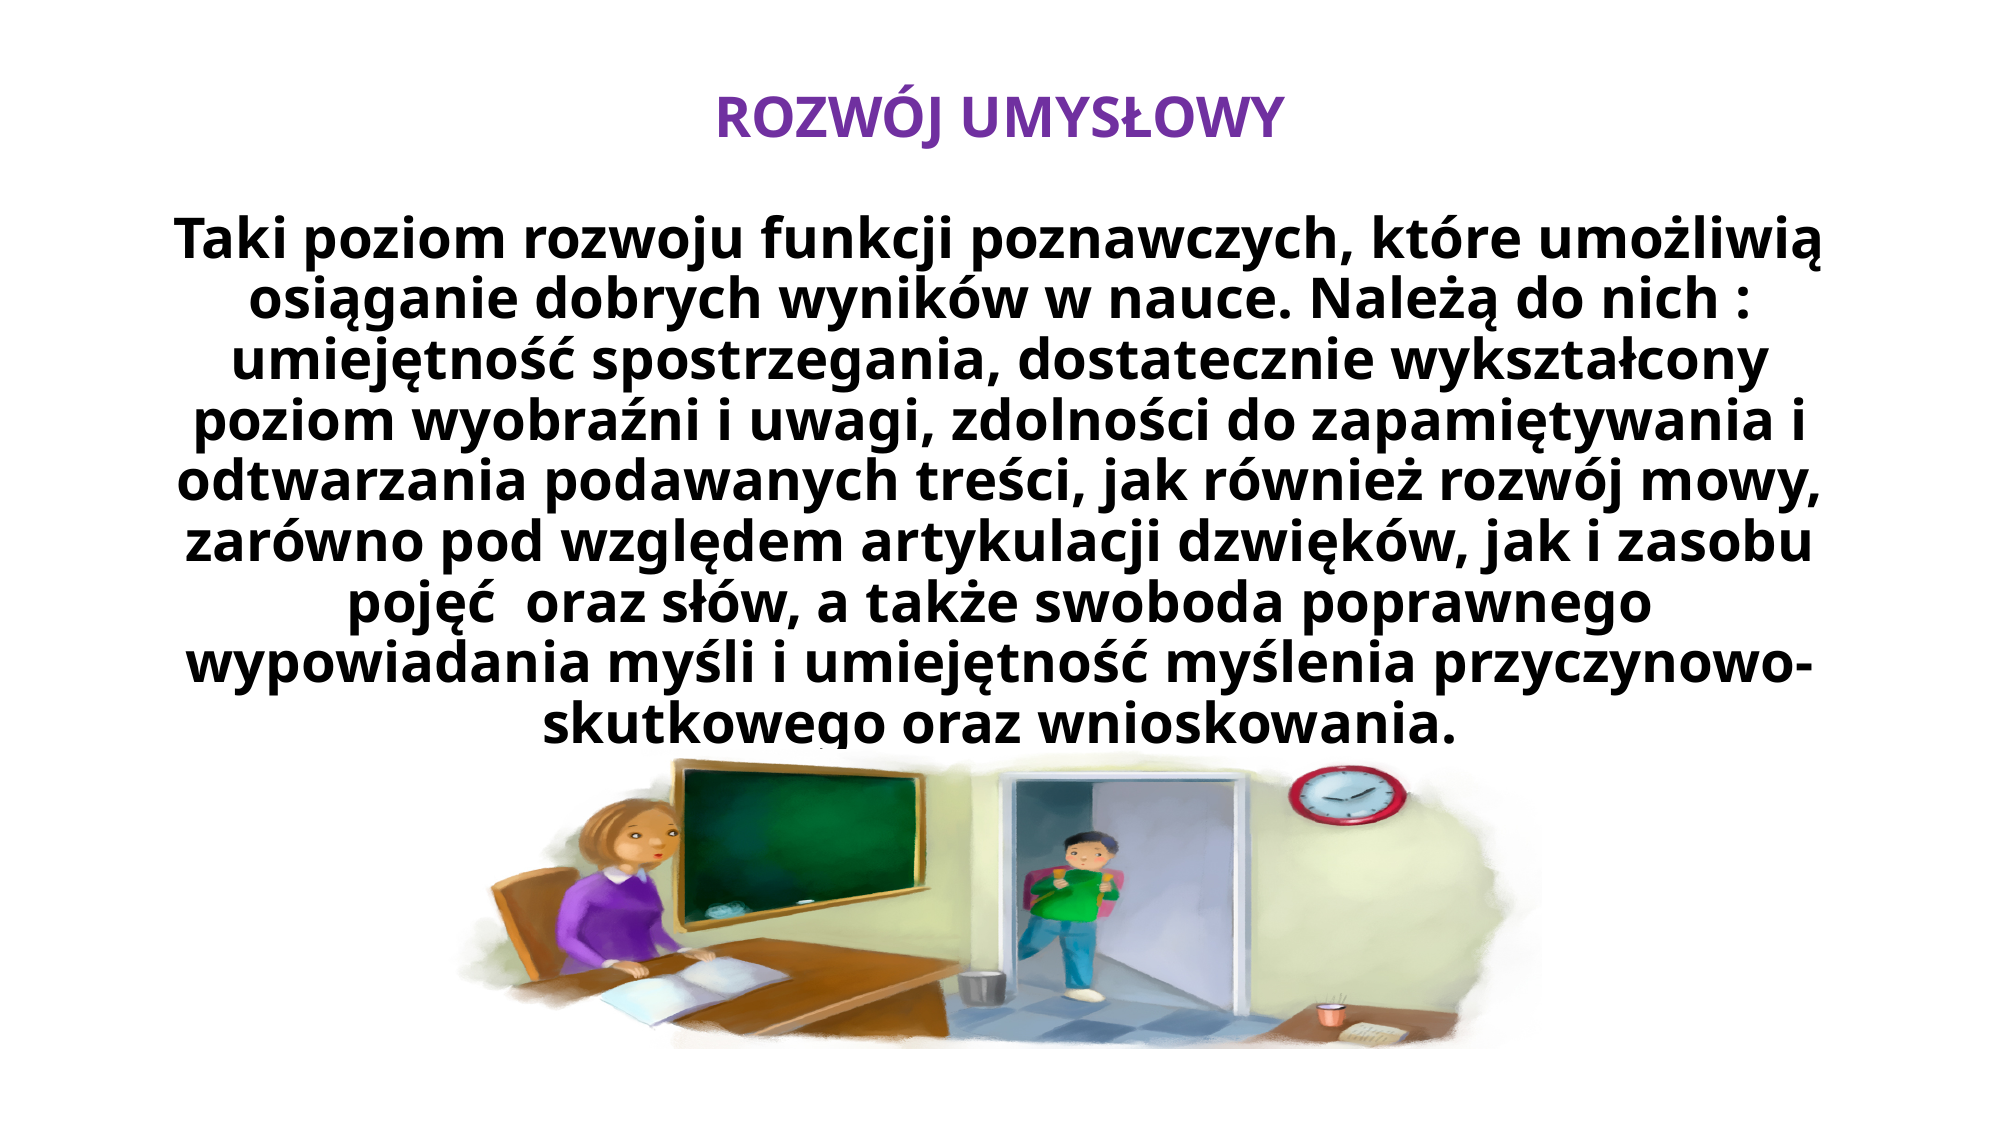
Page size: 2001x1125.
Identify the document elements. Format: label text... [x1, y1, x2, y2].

picture [435, 750, 1542, 1049]
title ROZWÓJ UMYSŁOWY Taki poziom rozwoju funkcji poznawczych, które umożliwią osiąganie dobrych wyników w nauce. Należą do nich : umiejętność spostrzegania, dostatecznie wykształcony poziom wyobraźni i uwagi, zdolności do zapamiętywania i odtwarzania podawanych treści, jak również rozwój mowy, zarówno pod względem artykulacji dzwięków, jak i zasobu pojęć oraz słów, a także swoboda poprawnego wypowiadania myśli i umiejętność myślenia przyczynowo-skutkowego oraz wnioskowania. [137, 76, 1863, 835]
